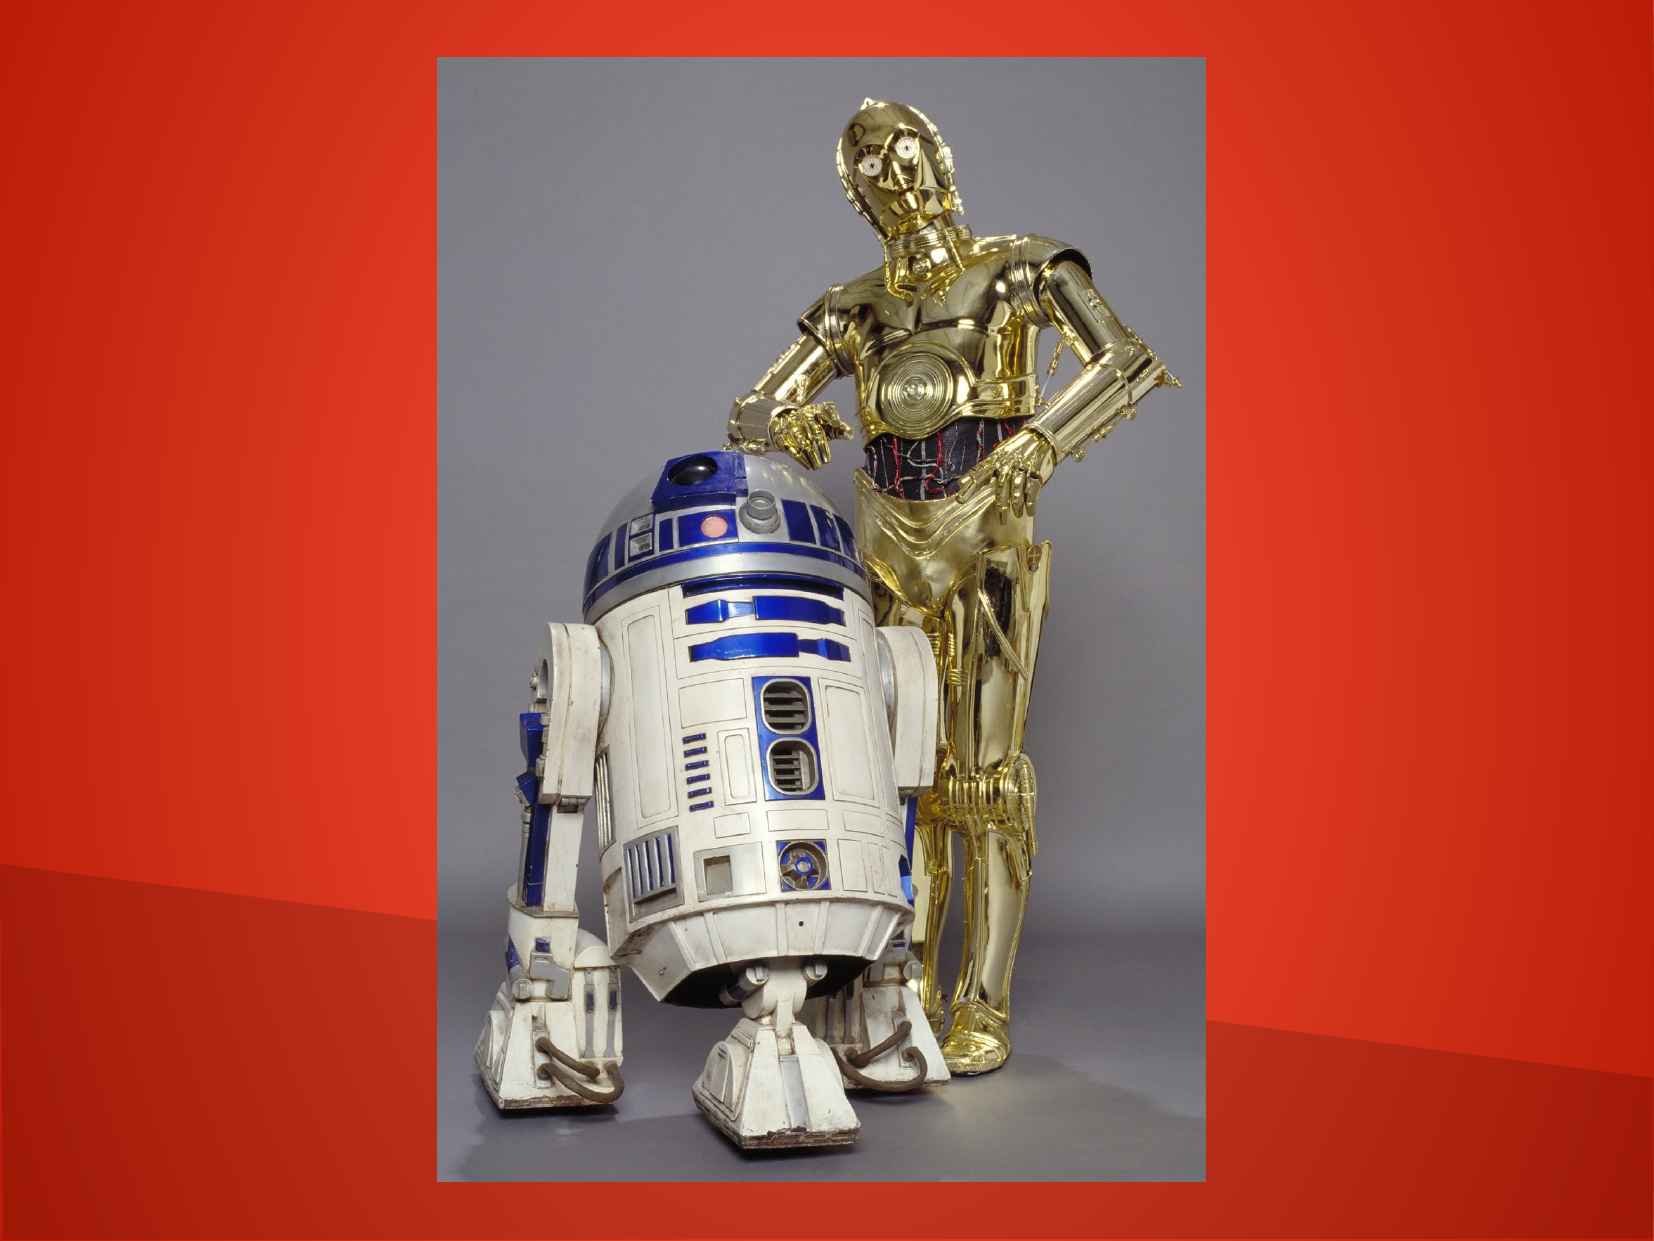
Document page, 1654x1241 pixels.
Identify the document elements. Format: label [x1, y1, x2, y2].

picture [437, 57, 1206, 1182]
